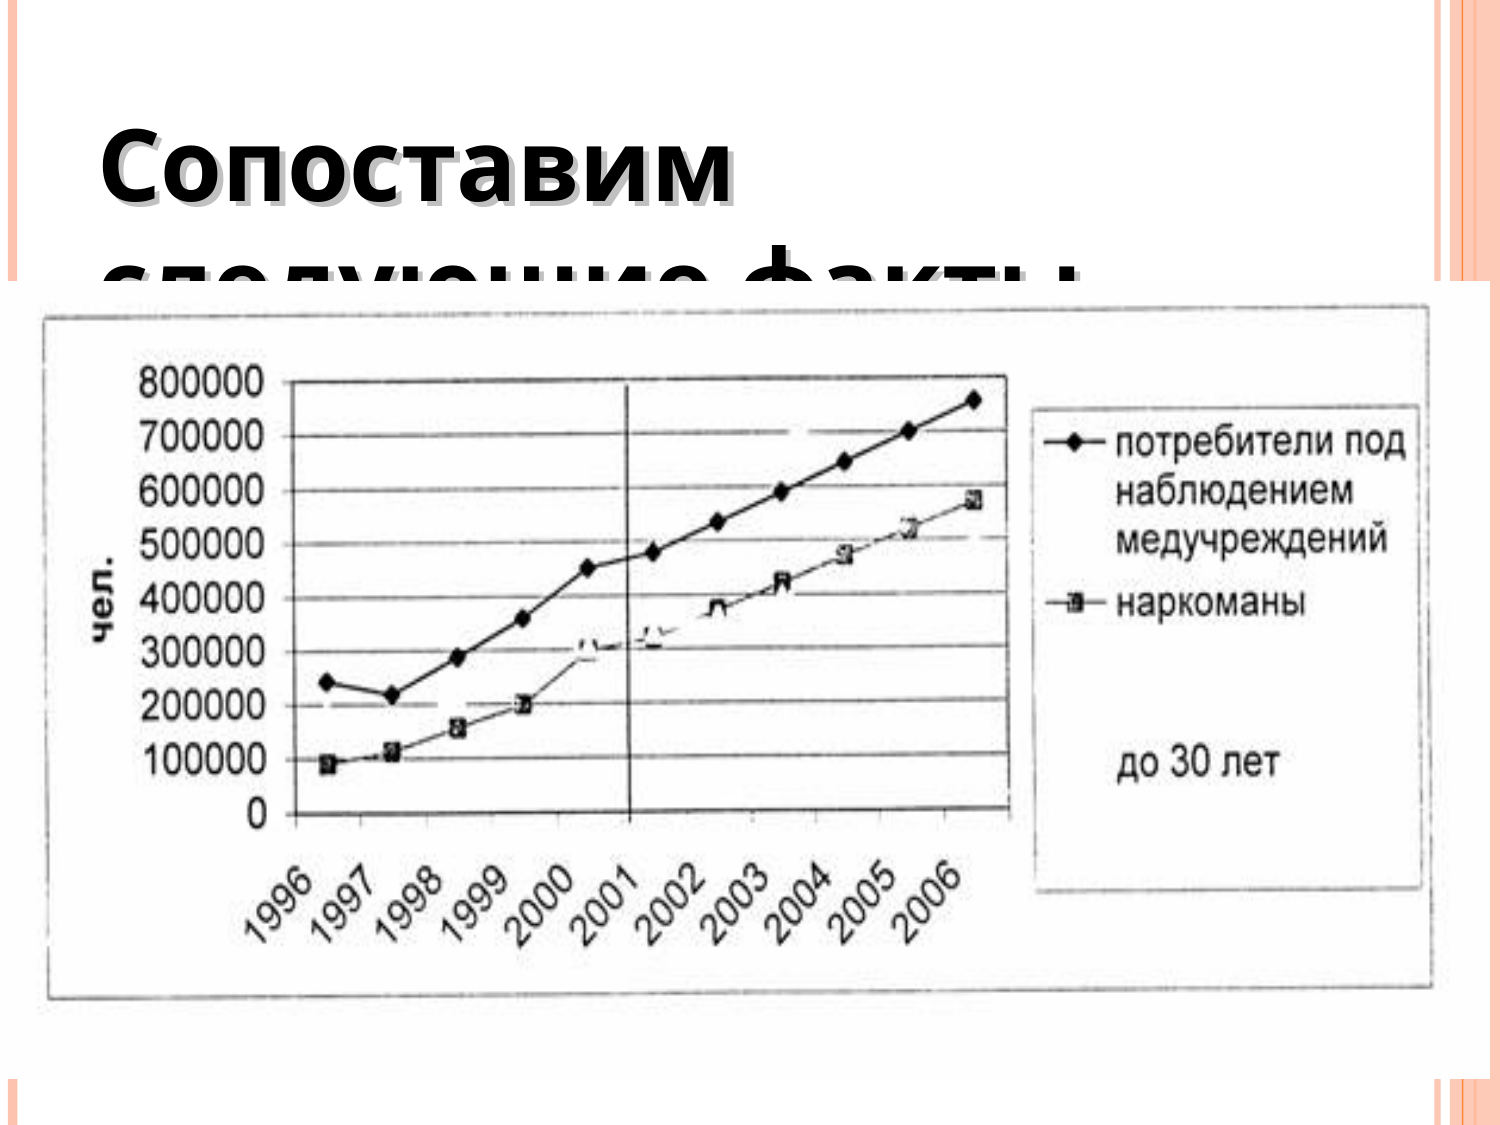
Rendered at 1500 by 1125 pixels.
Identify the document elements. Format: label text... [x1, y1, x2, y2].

picture [0, 281, 1490, 1079]
title Сопоставим следующие факты [82, 93, 1308, 281]
